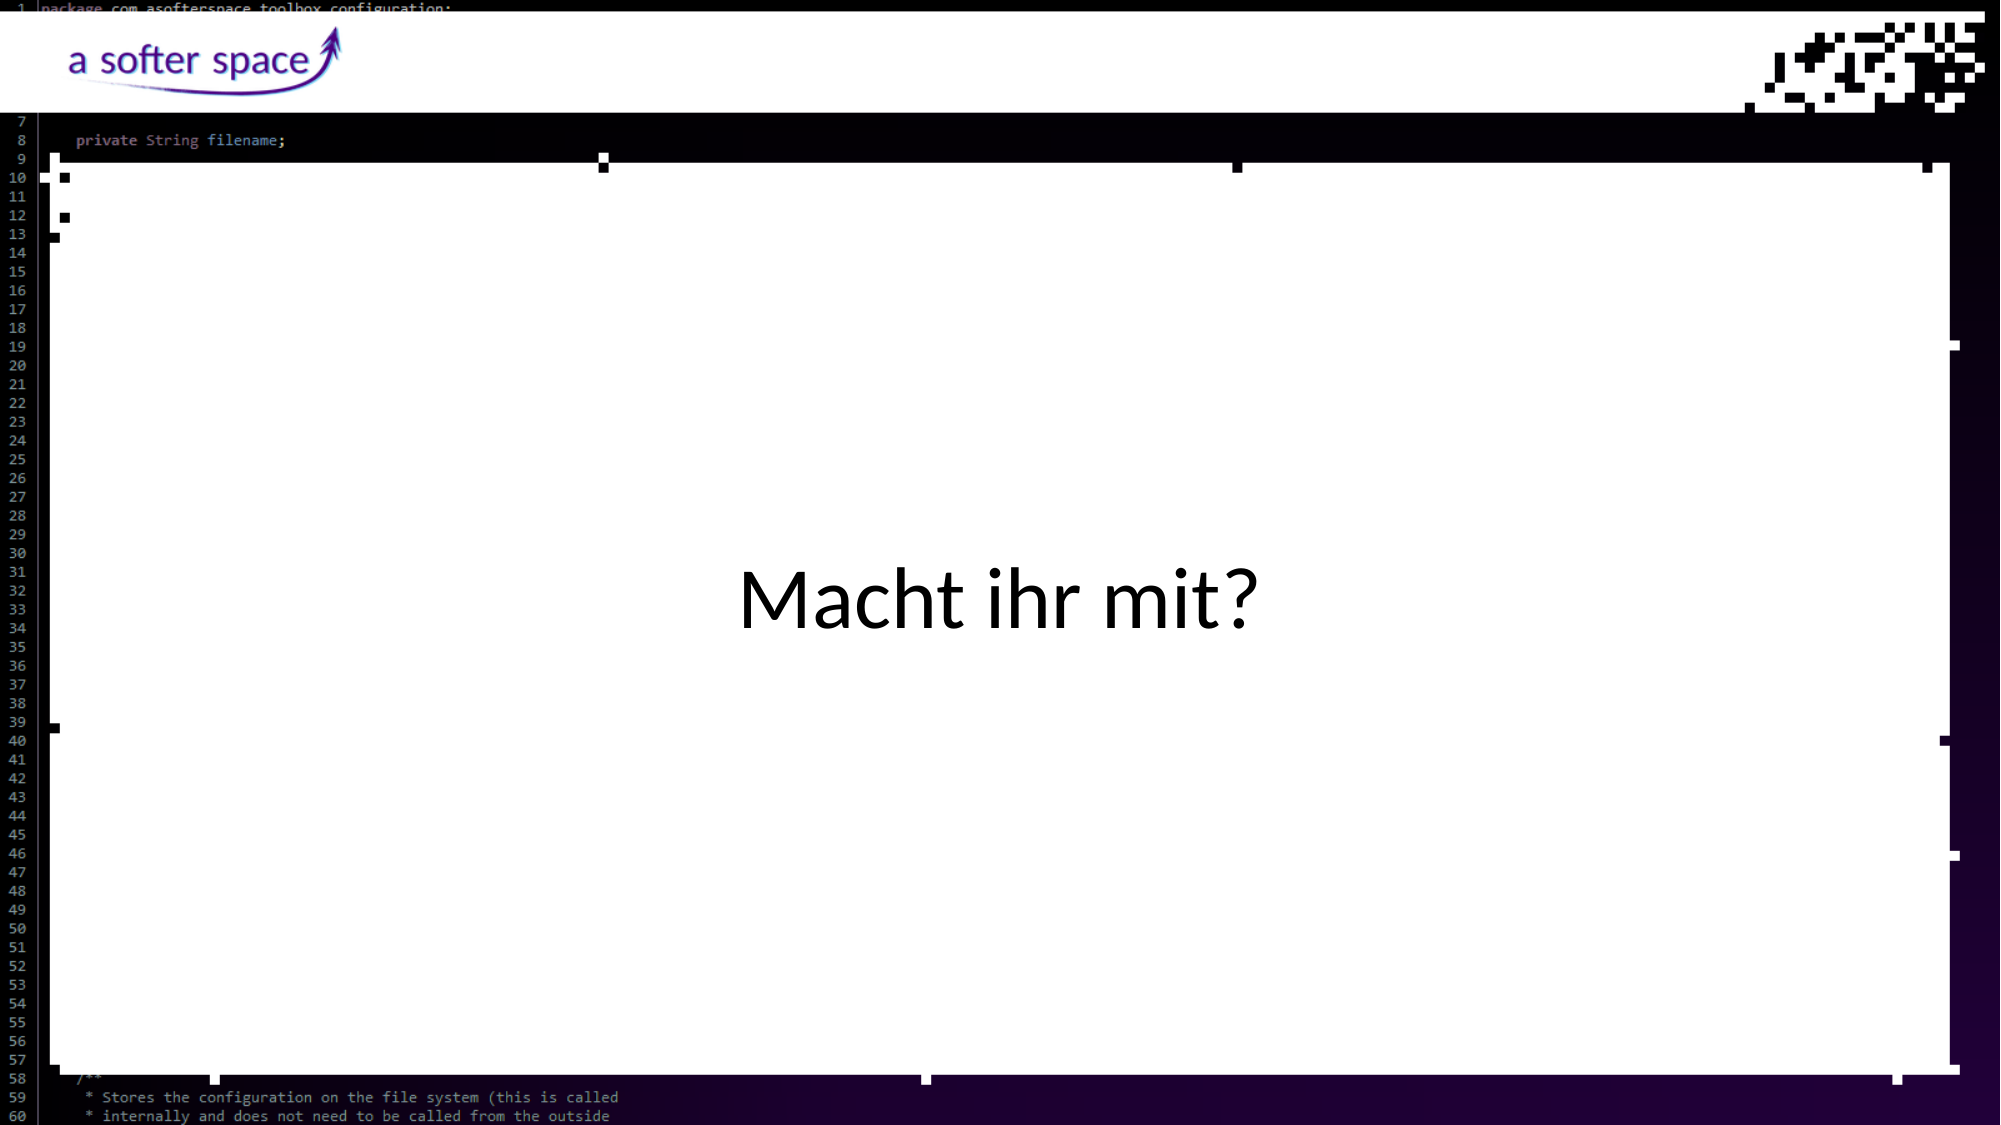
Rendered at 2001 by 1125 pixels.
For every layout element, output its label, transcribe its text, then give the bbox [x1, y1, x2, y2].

picture [0, 0, 2000, 1125]
list Macht ihr mit? [98, 203, 1902, 1045]
